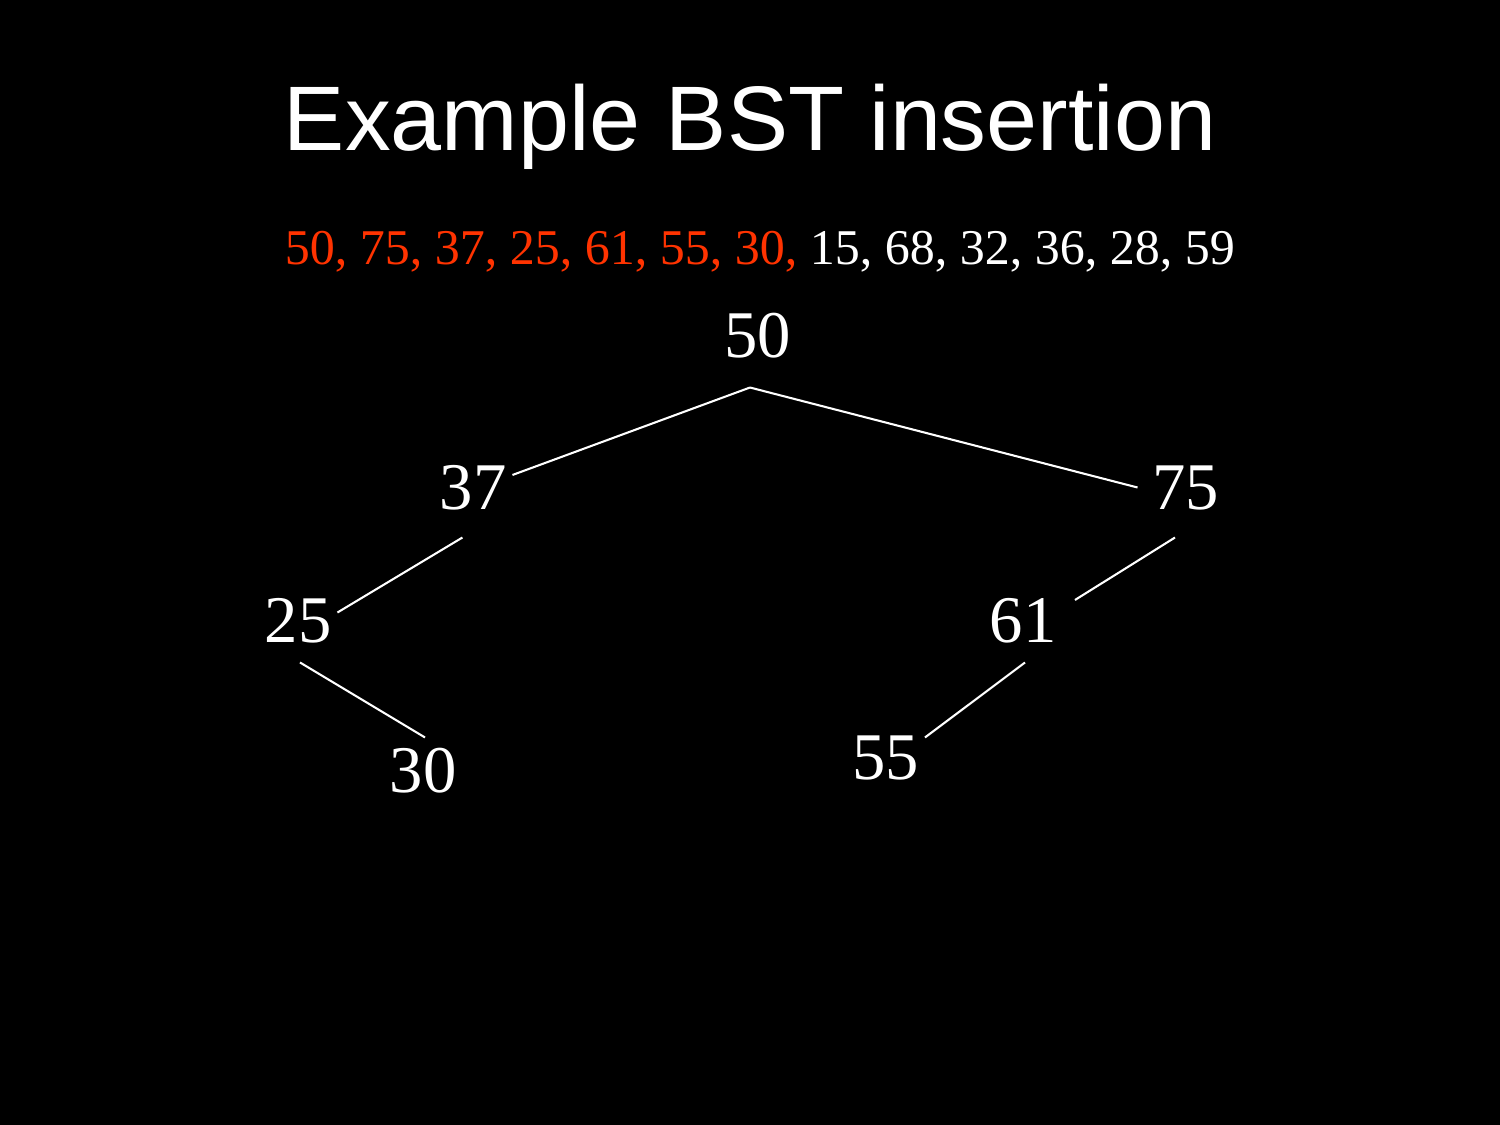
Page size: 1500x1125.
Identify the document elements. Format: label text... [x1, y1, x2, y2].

text_box 25 [250, 574, 347, 665]
text_box 37 [425, 442, 522, 532]
text_box 30 [375, 724, 472, 815]
text_box 55 [837, 712, 935, 802]
text_box 50 [709, 290, 807, 381]
text_box 75 [1137, 442, 1235, 532]
text_box 61 [975, 574, 1072, 665]
title Example BST insertion [22, 50, 1480, 188]
text_box 50, 75, 37, 25, 61, 55, 30, 15, 68, 32, 36, 28, 59 [270, 212, 1250, 284]
